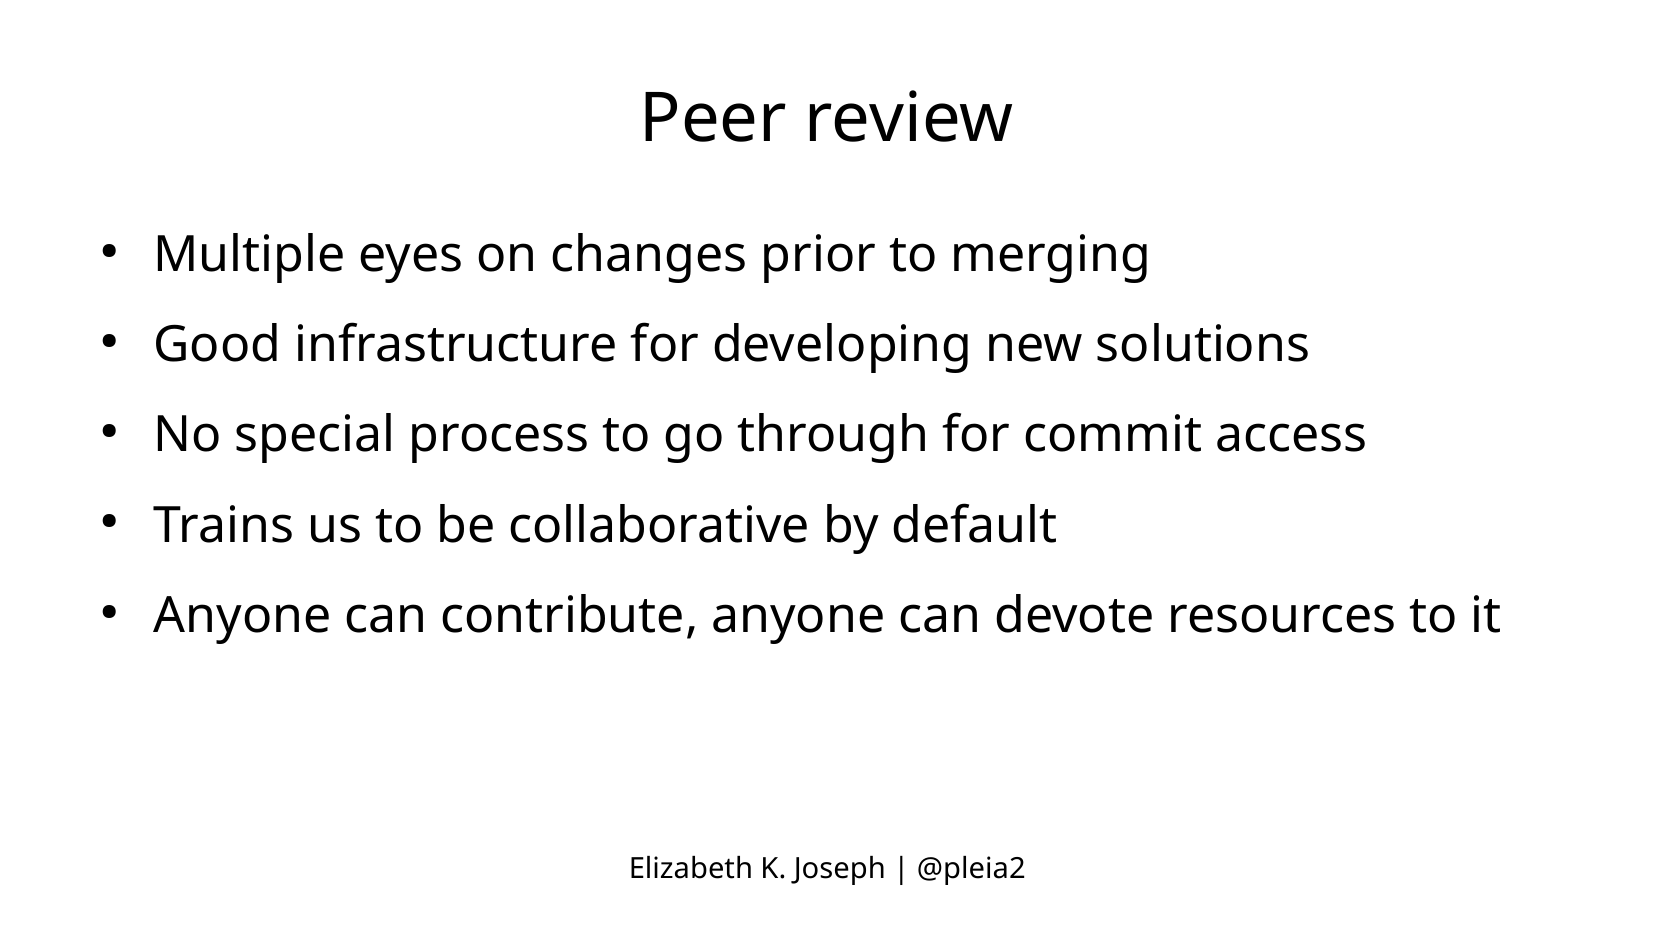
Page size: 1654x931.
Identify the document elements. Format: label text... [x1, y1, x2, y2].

list Multiple eyes on changes prior to merging Good infrastructure for developing new solutions No special process to go through for commit access Trains us to be collaborative by default Anyone can contribute, anyone can devote resources to it [82, 217, 1571, 758]
title Peer review [82, 37, 1571, 193]
